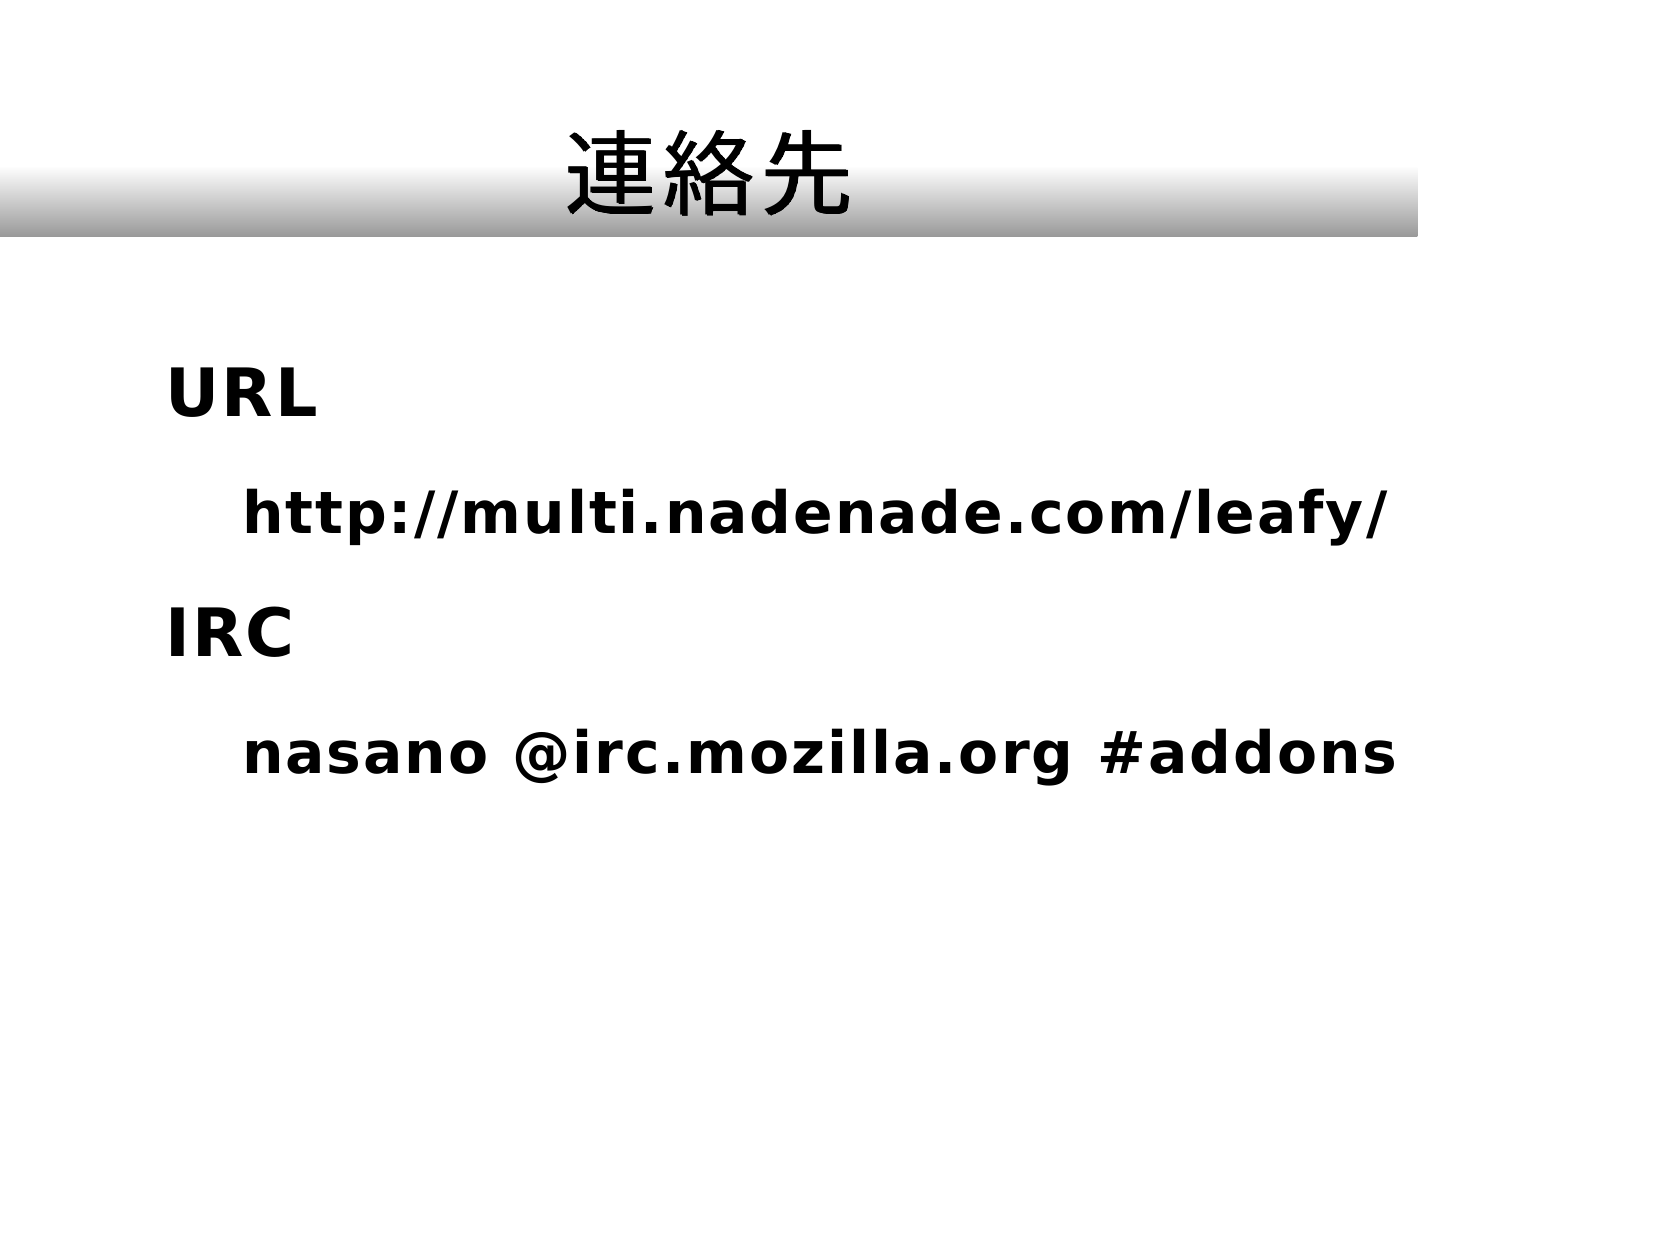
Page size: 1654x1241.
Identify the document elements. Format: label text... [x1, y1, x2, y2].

title 連絡先 [0, 97, 1418, 237]
list URL http://multi.nadenade.com/leafy/ IRC nasano @irc.mozilla.org #addons [147, 354, 1506, 1109]
